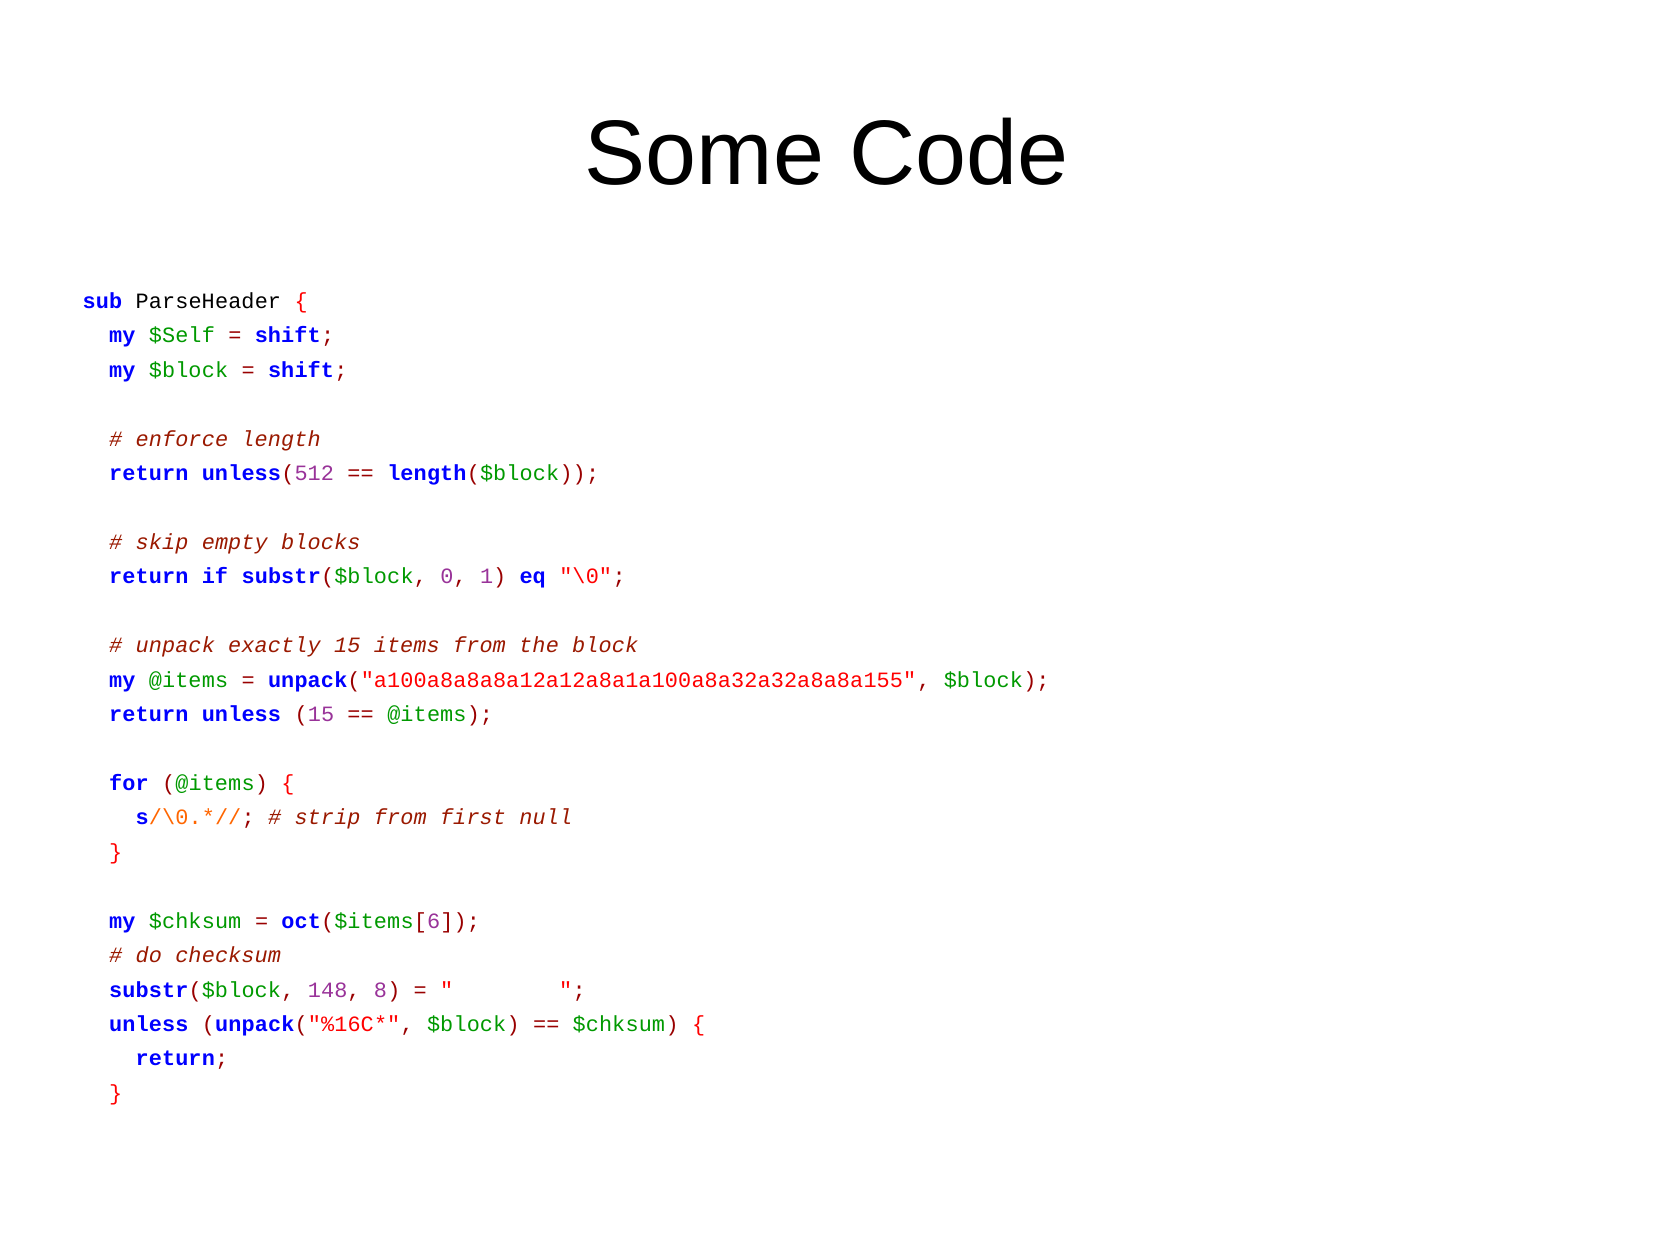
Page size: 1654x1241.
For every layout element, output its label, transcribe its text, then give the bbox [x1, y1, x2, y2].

list sub ParseHeader { my $Self = shift; my $block = shift; # enforce length return unless(512 == length($block)); # skip empty blocks return if substr($block, 0, 1) eq "\0"; # unpack exactly 15 items from the block my @items = unpack("a100a8a8a8a12a12a8a1a100a8a32a32a8a8a155", $block); return unless (15 == @items); for (@items) { s/\0.*//; # strip from first null } my $chksum = oct($items[6]); # do checksum substr($block, 148, 8) = " "; unless (unpack("%16C*", $block) == $chksum) { return; } [82, 290, 1571, 1109]
title Some Code [82, 49, 1571, 257]
